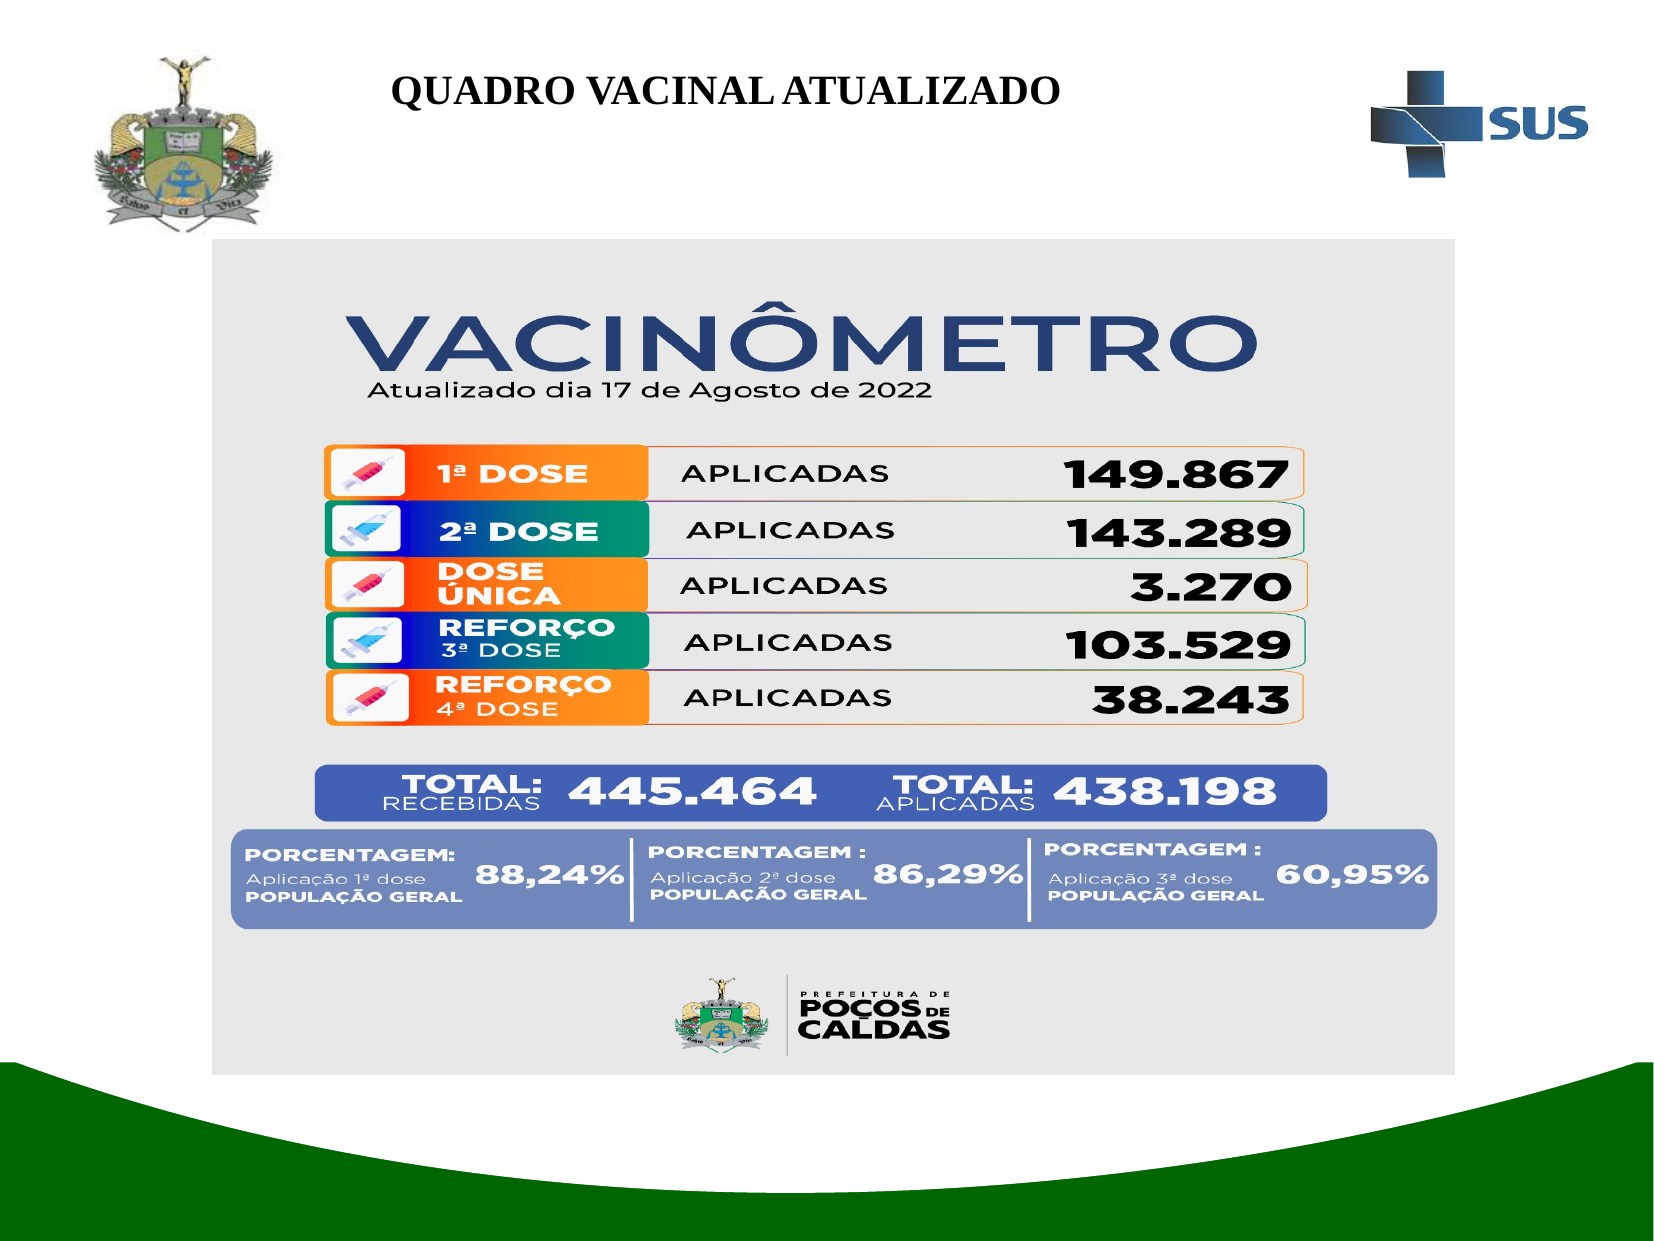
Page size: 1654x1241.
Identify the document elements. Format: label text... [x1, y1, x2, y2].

picture [1370, 70, 1595, 178]
text_box QUADRO VACINAL ATUALIZADO [366, 60, 1307, 214]
picture [82, 47, 1455, 1075]
text_box [0, 1056, 1654, 1241]
